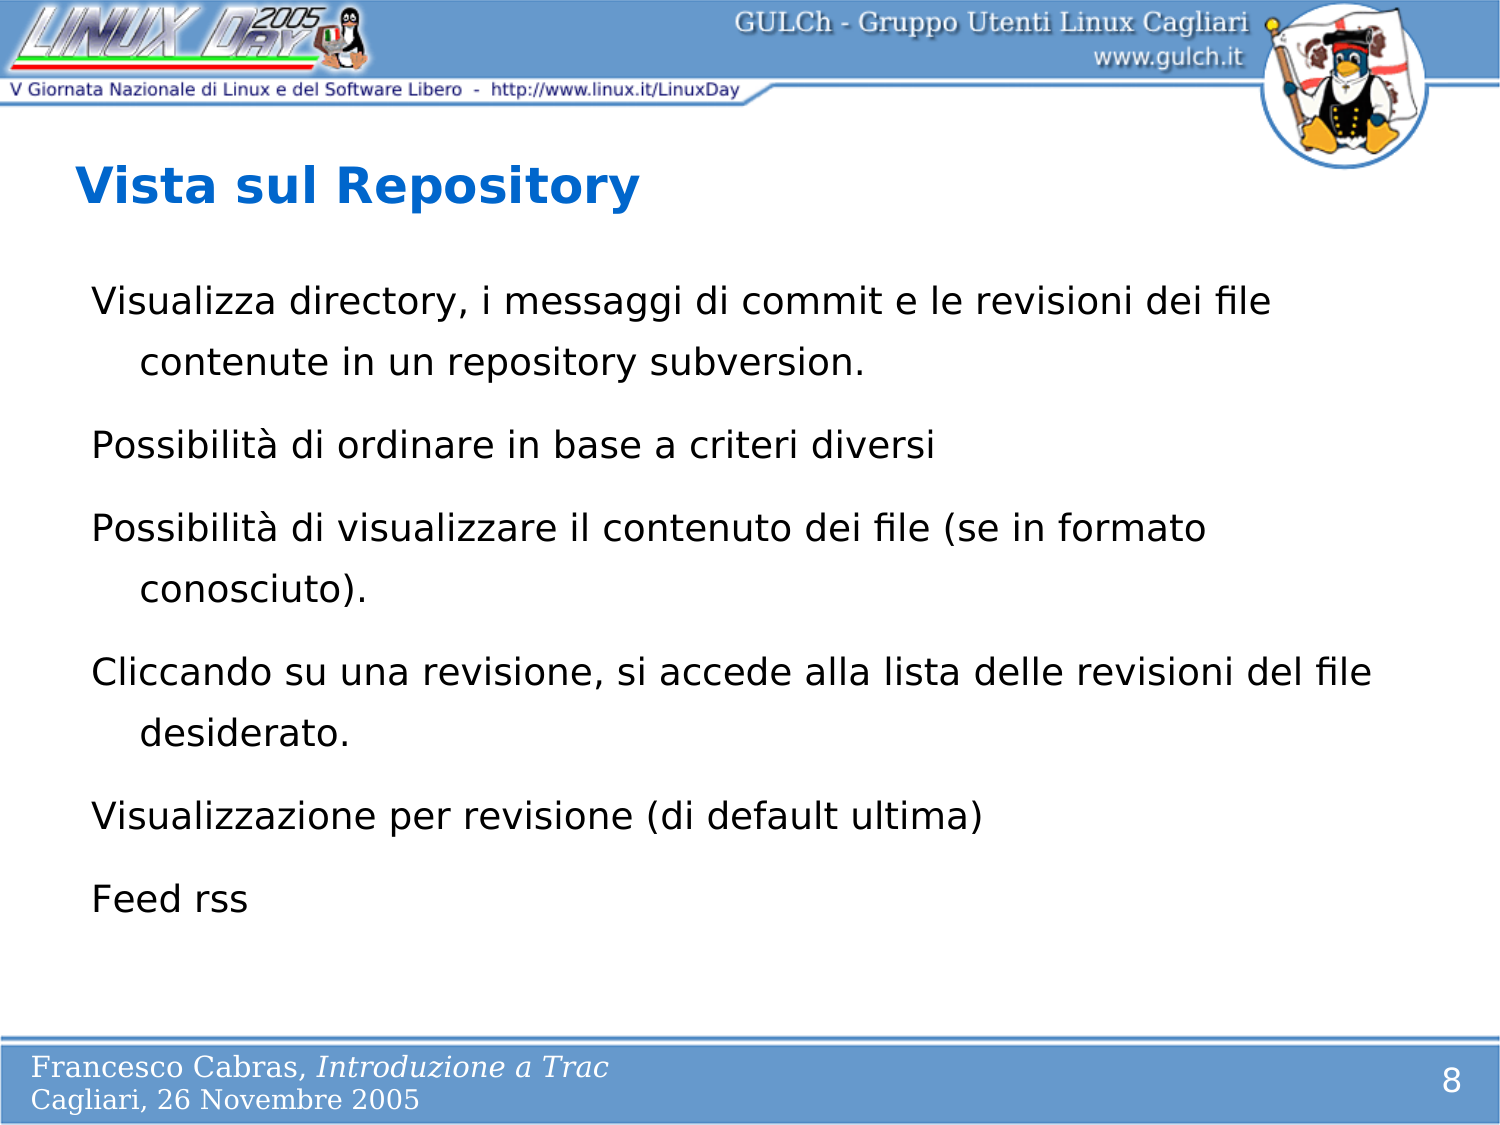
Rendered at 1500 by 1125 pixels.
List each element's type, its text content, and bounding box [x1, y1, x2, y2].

list Visualizza directory, i messaggi di commit e le revisioni dei file contenute in un repository subversion. Possibilità di ordinare in base a criteri diversi Possibilità di visualizzare il contenuto dei file (se in formato conosciuto). Cliccando su una revisione, si accede alla lista delle revisioni del file desiderato. Visualizzazione per revisione (di default ultima) Feed rss [75, 262, 1426, 1013]
title Vista sul Repository [75, 149, 1276, 226]
picture [0, 0, 1500, 1125]
